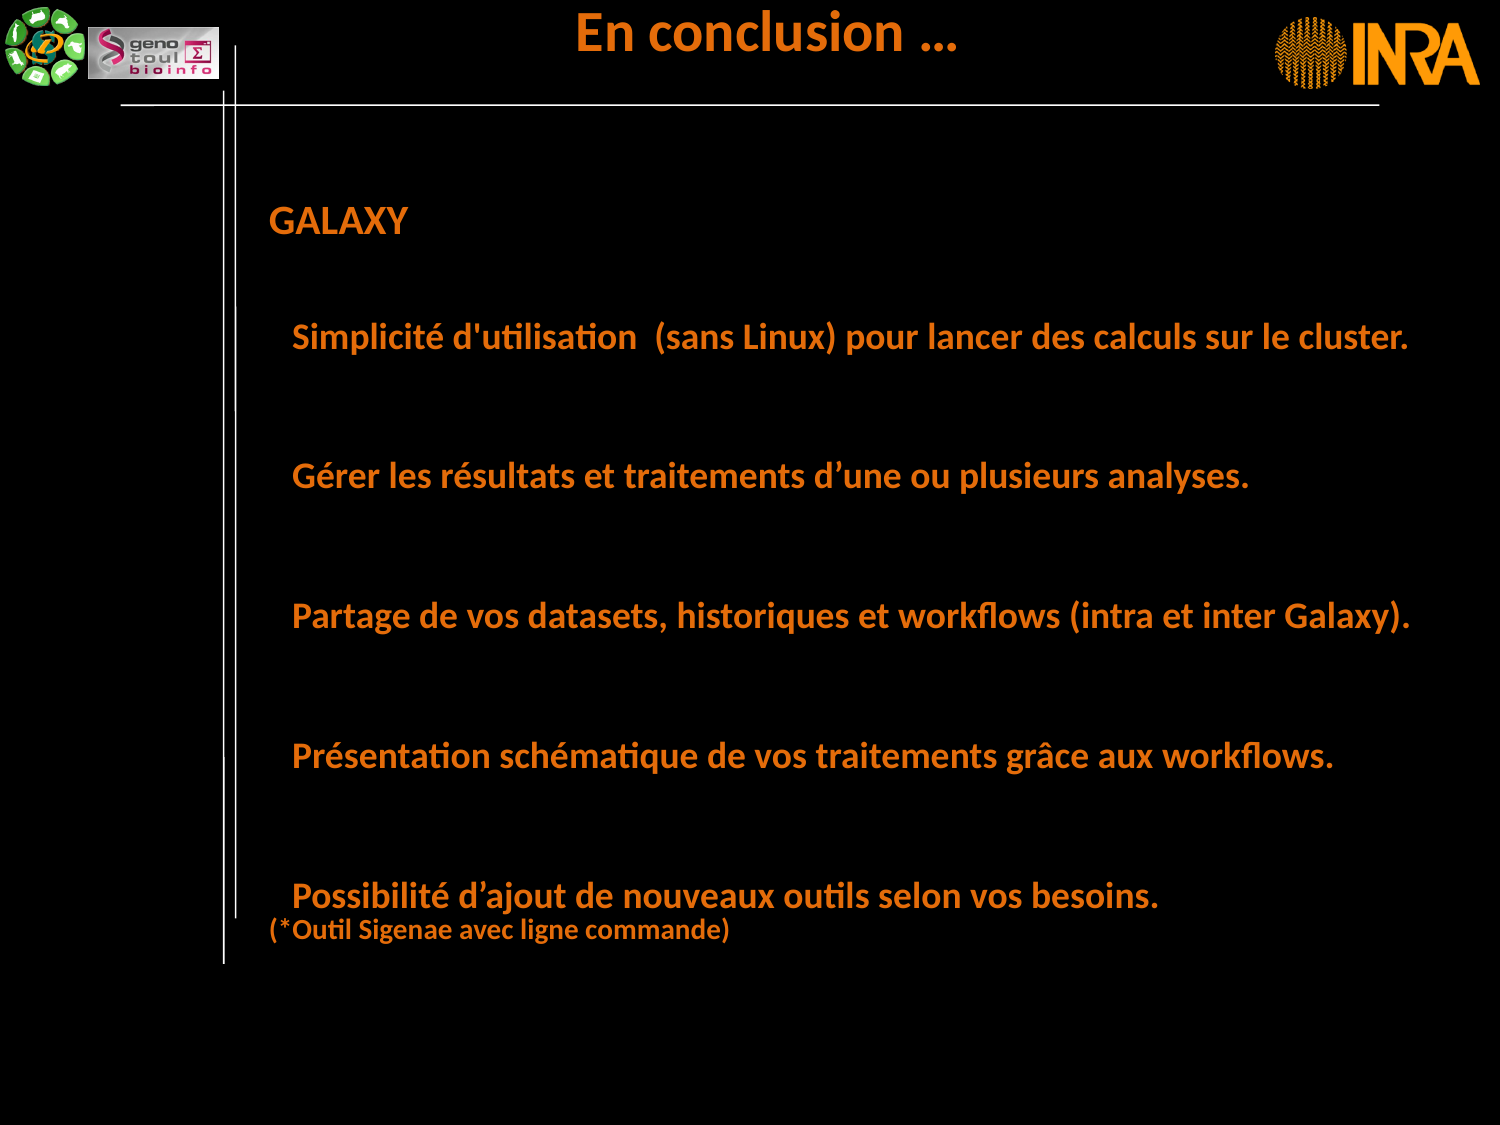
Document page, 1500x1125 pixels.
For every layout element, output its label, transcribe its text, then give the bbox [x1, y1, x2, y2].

text_box GALAXY Simplicité d'utilisation (sans Linux) pour lancer des calculs sur le cluster. Gérer les résultats et traitements d’une ou plusieurs analyses. Partage de vos datasets, historiques et workflows (intra et inter Galaxy). Présentation schématique de vos traitements grâce aux workflows. Possibilité d’ajout de nouveaux outils selon vos besoins. (*Outil Sigenae avec ligne commande) [254, 196, 1441, 955]
text_box En conclusion … [265, 0, 1270, 86]
